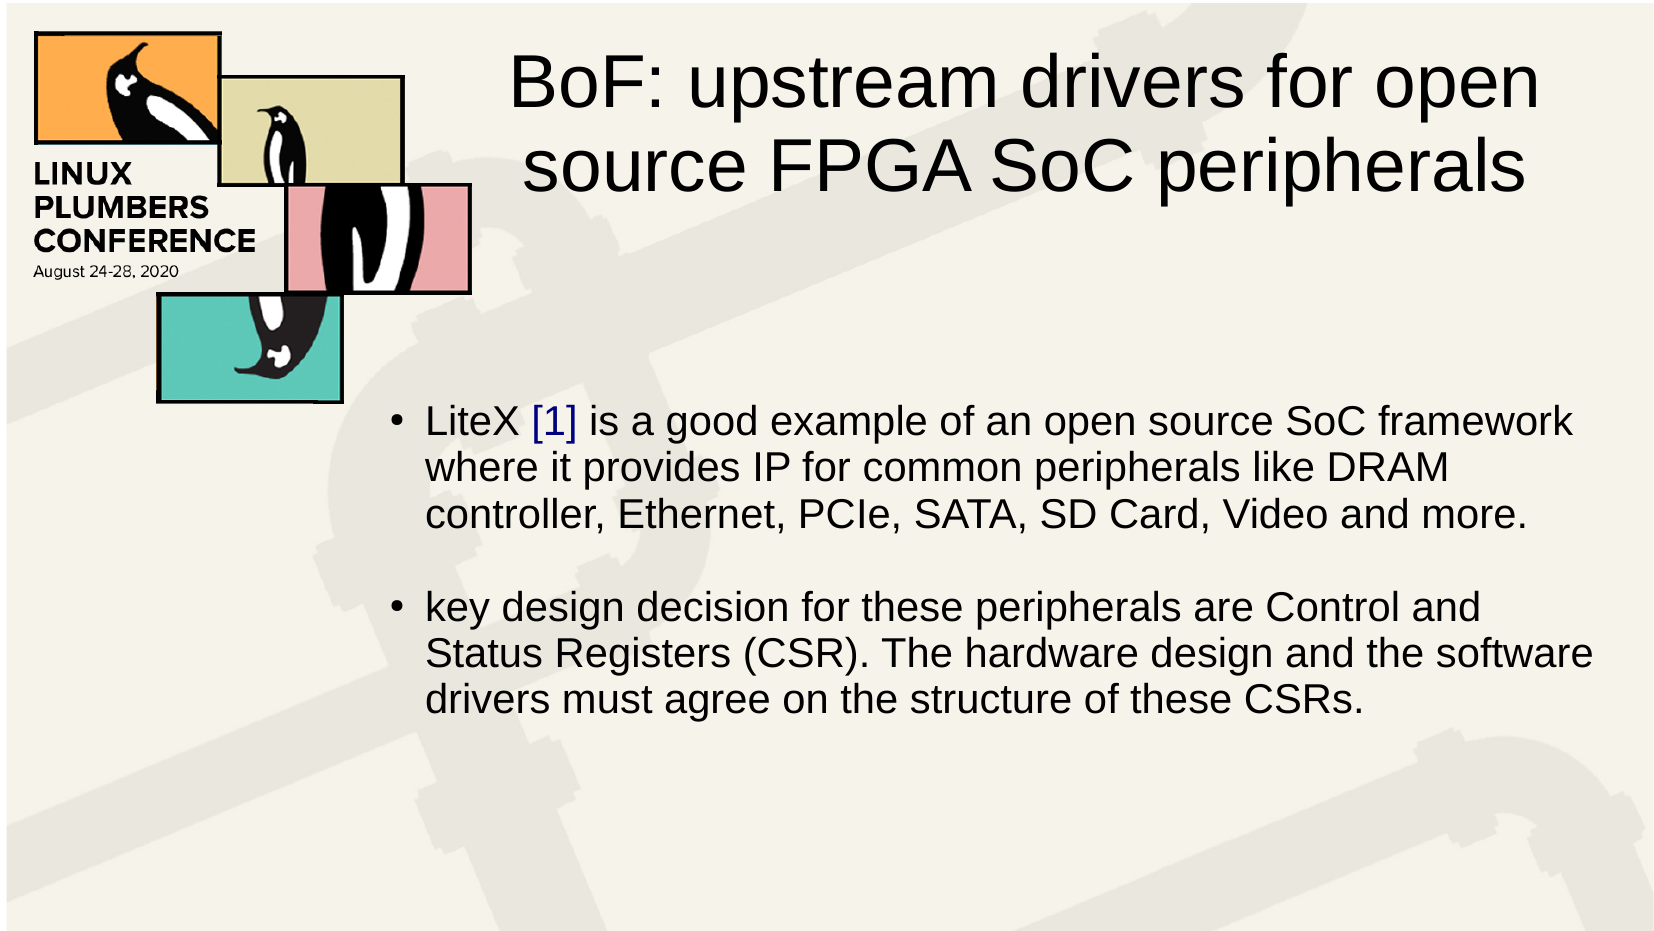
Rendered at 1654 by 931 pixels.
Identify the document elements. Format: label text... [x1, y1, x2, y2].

title BoF: upstream drivers for open source FPGA SoC peripherals [480, 37, 1571, 210]
subtitle LiteX [1] is a good example of an open source SoC framework where it provides IP for common peripherals like DRAM controller, Ethernet, PCIe, SATA, SD Card, Video and more. key design decision for these peripherals are Control and Status Registers (CSR). The hardware design and the software drivers must agree on the structure of these CSRs. [389, 310, 1601, 810]
picture [6, 3, 1654, 931]
